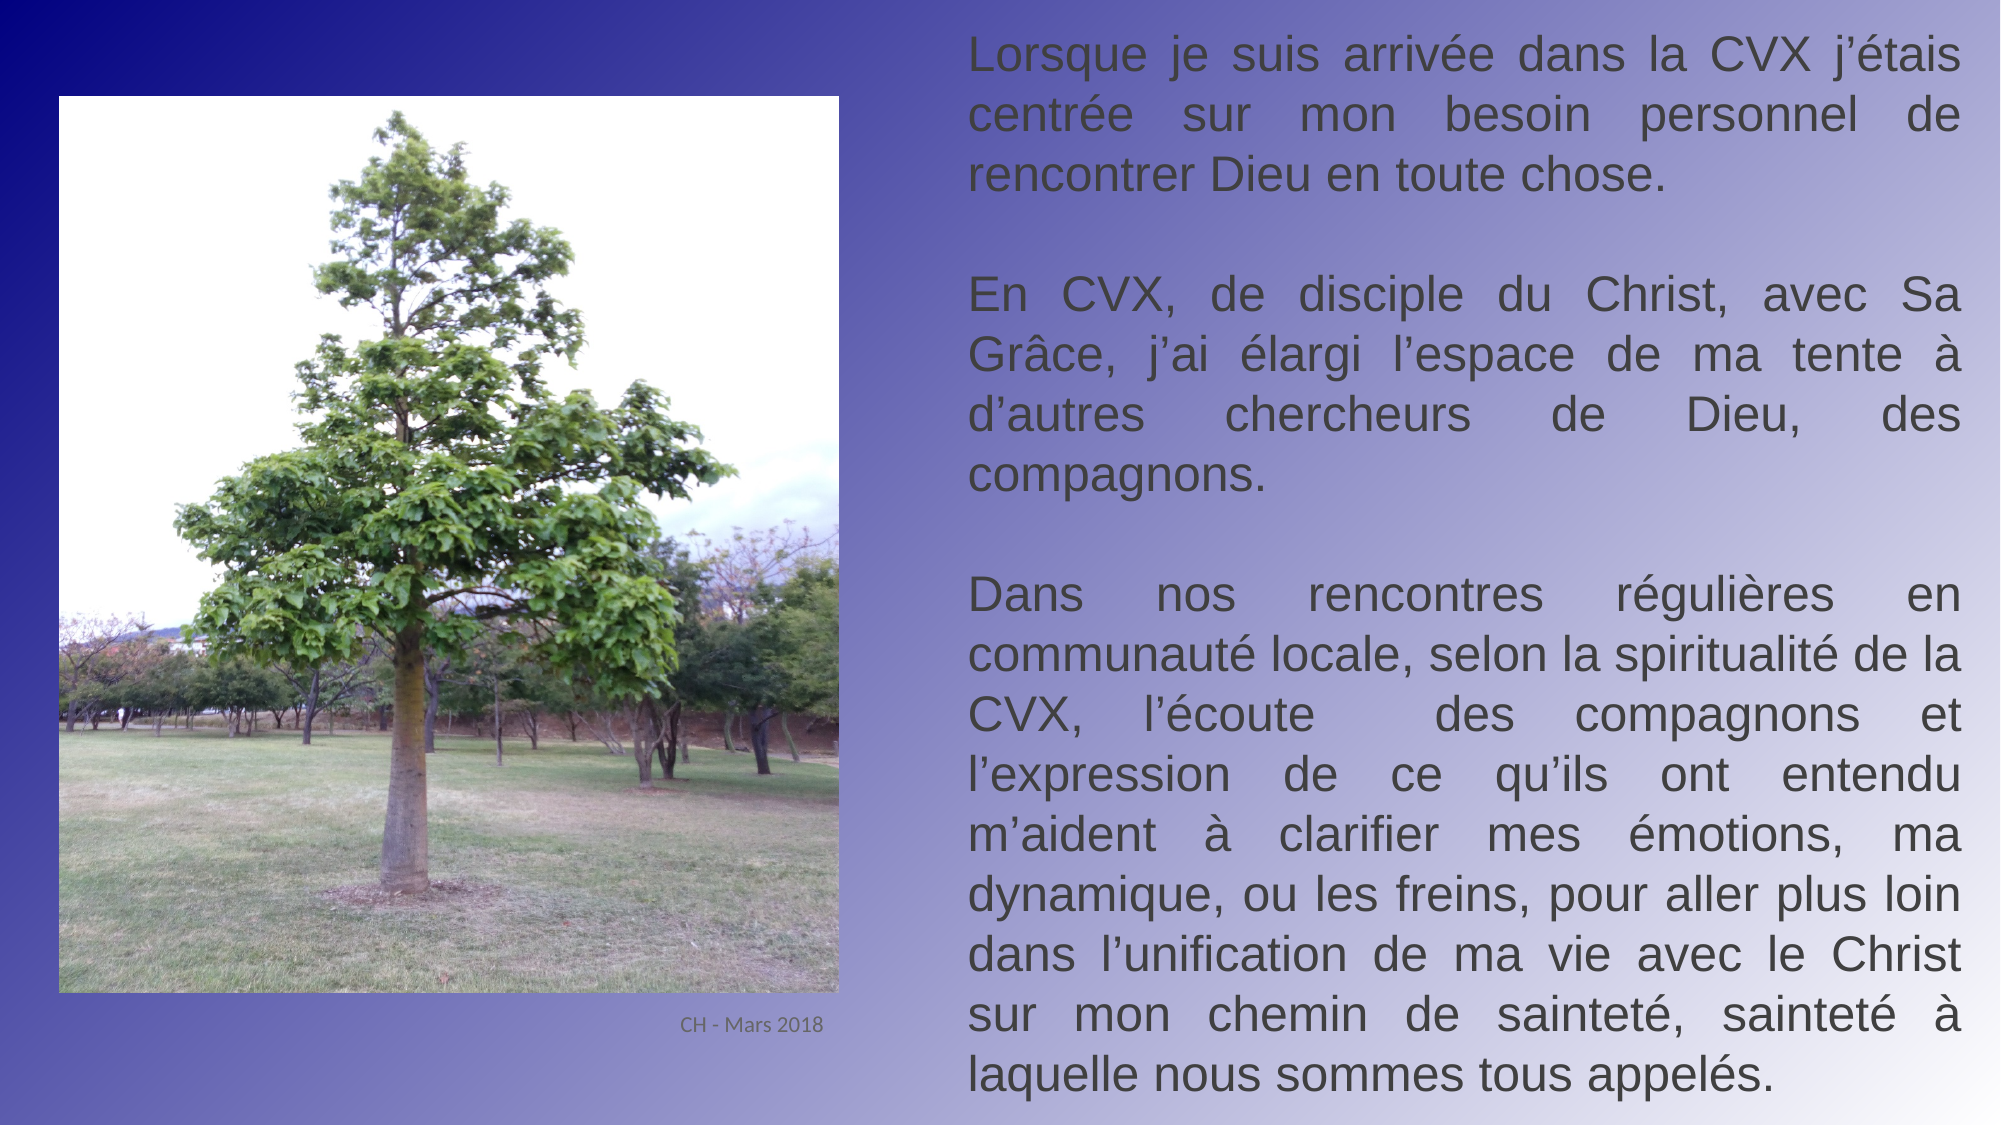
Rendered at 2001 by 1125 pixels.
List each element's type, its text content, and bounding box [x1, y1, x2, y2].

text_box Lorsque je suis arrivée dans la CVX j’étais centrée sur mon besoin personnel de rencontrer Dieu en toute chose. En CVX, de disciple du Christ, avec Sa Grâce, j’ai élargi l’espace de ma tente à d’autres chercheurs de Dieu, des compagnons. Dans nos rencontres régulières en communauté locale, selon la spiritualité de la CVX, l’écoute des compagnons et l’expression de ce qu’ils ont entendu m’aident à clarifier mes émotions, ma dynamique, ou les freins, pour aller plus loin dans l’unification de ma vie avec le Christ sur mon chemin de sainteté, sainteté à laquelle nous sommes tous appelés. [952, 14, 1977, 1110]
text_box CH - Mars 2018 [665, 1002, 840, 1045]
picture [59, 96, 839, 993]
